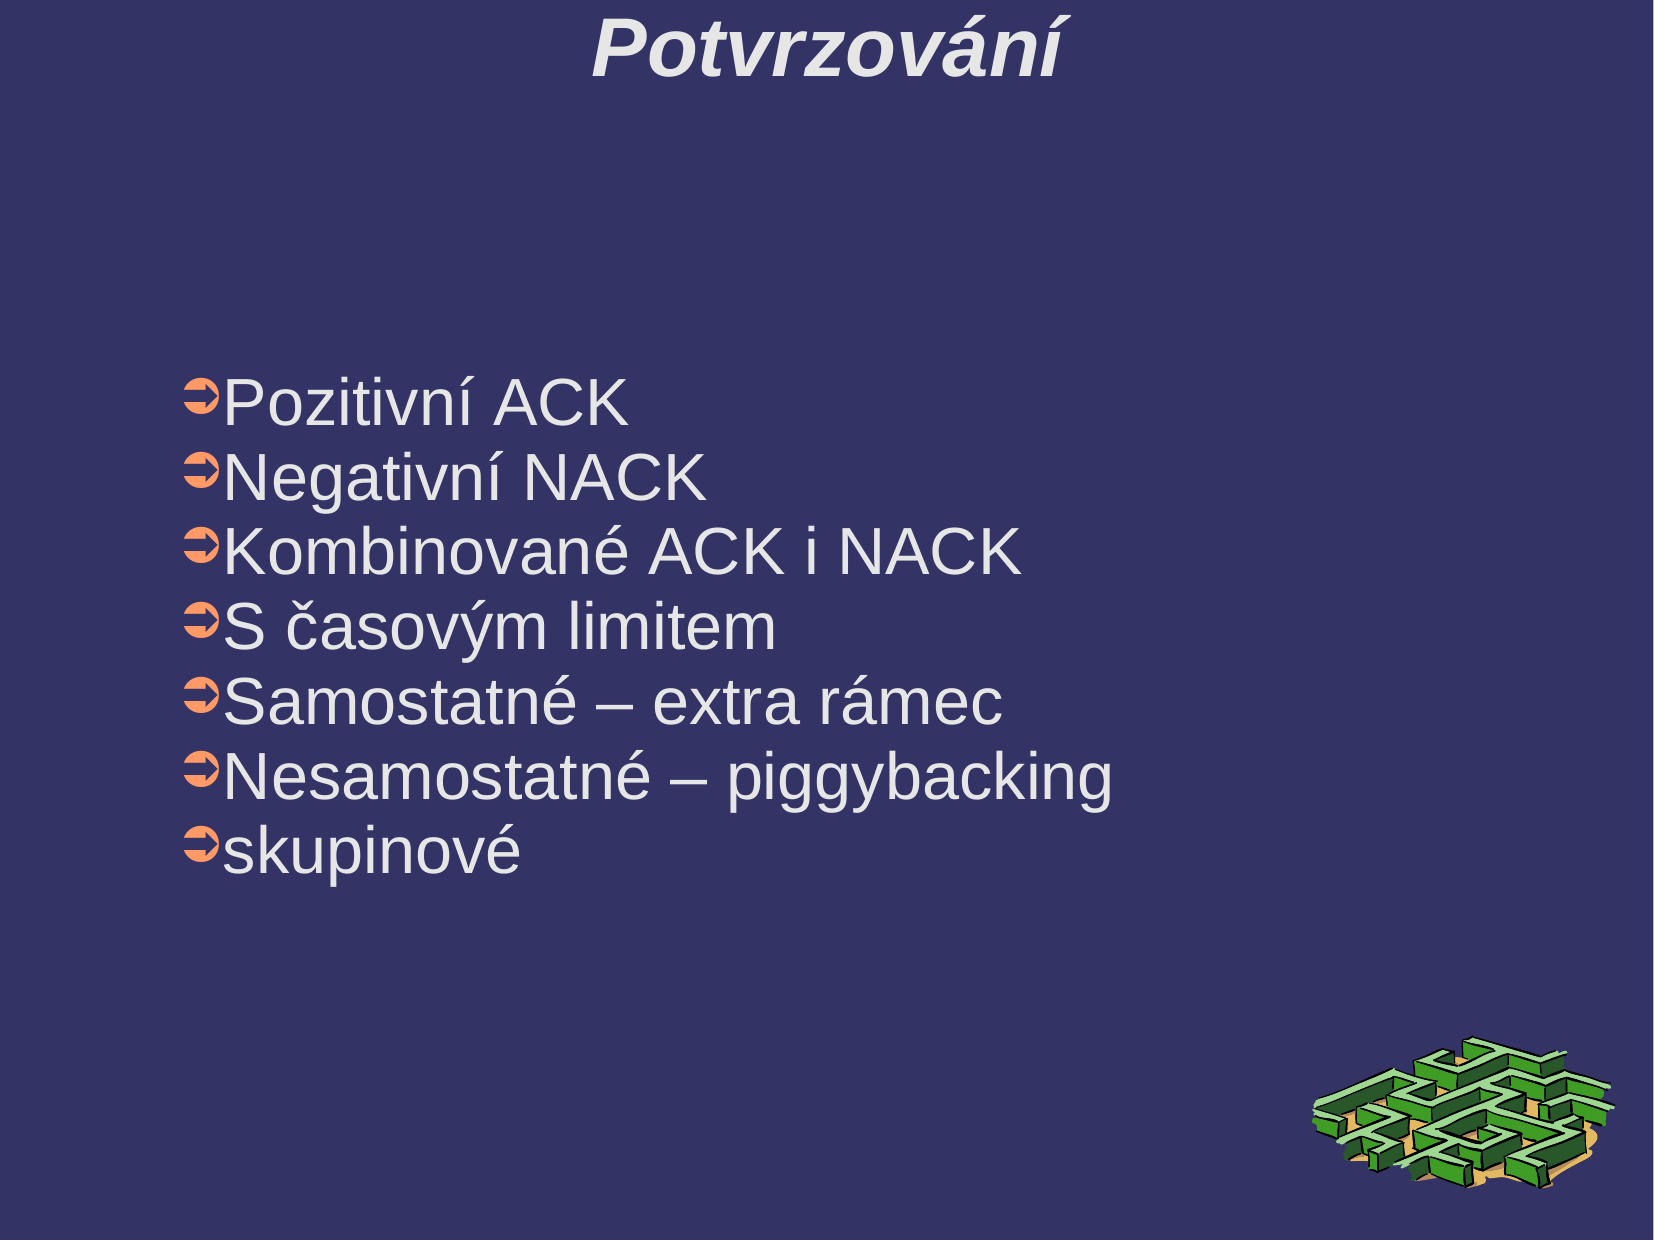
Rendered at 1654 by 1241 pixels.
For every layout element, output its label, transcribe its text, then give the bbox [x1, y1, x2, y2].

list Pozitivní ACK Negativní NACK Kombinované ACK i NACK S časovým limitem Samostatné – extra rámec Nesamostatné – piggybacking skupinové [178, 364, 1570, 1132]
title Potvrzování [121, 0, 1534, 134]
